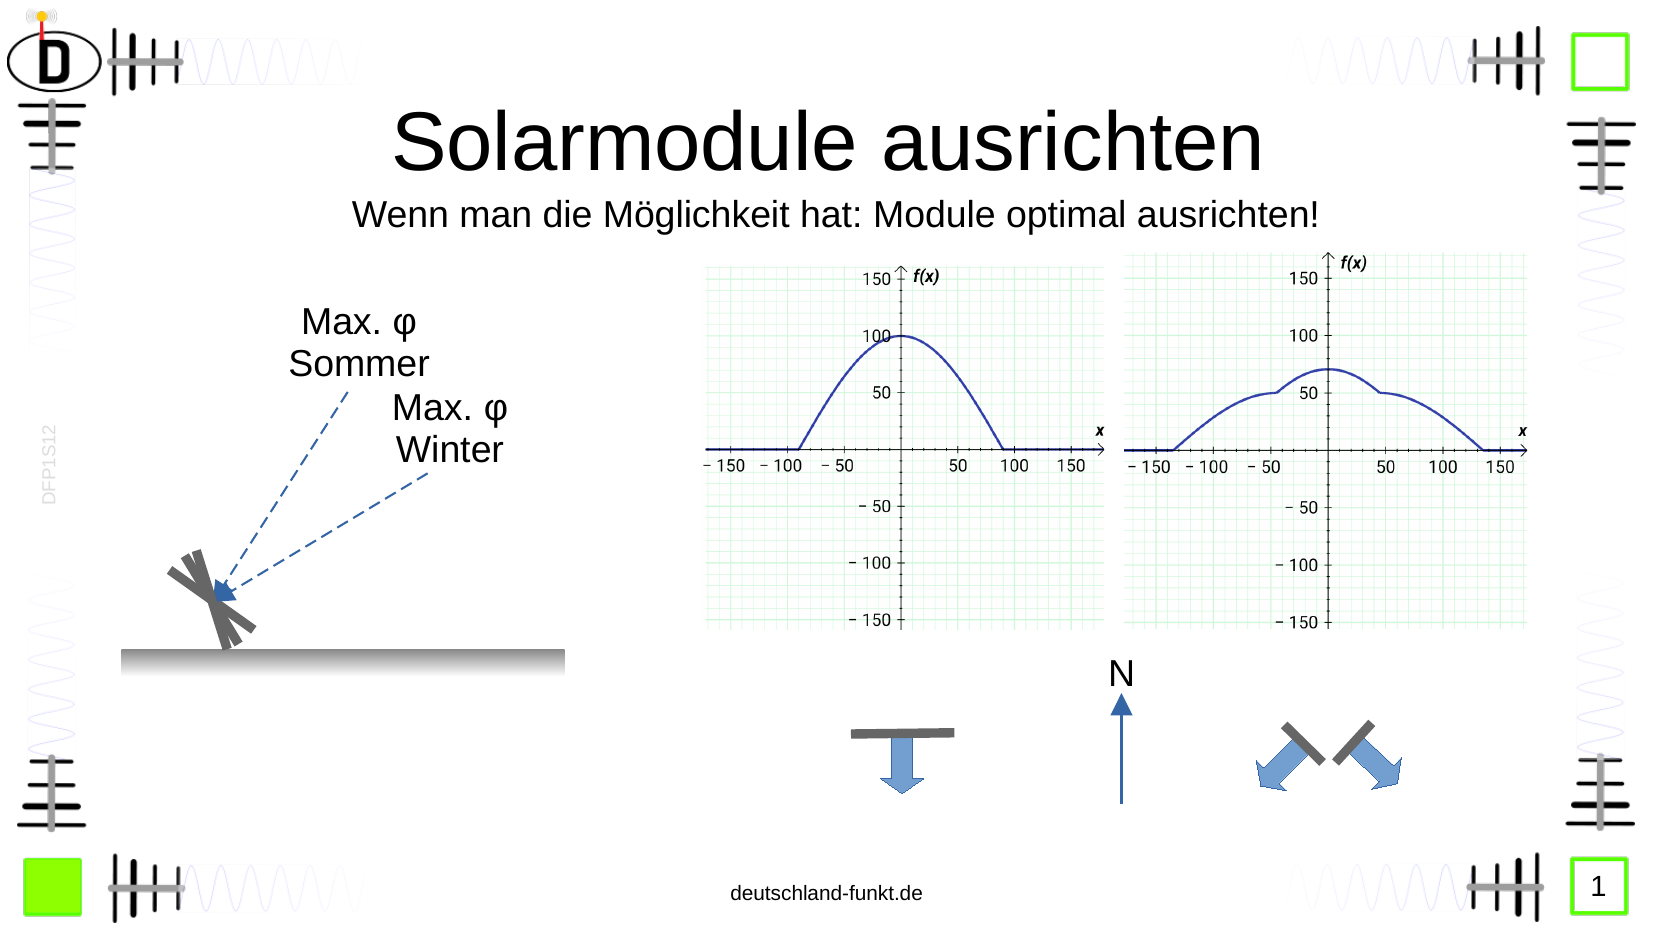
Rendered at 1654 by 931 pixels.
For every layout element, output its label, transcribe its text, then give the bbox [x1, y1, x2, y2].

text_box Max. φ Sommer [266, 293, 452, 392]
text_box [1256, 740, 1308, 791]
picture [184, 573, 193, 580]
title Solarmodule ausrichten [87, 90, 1570, 193]
text_box [880, 738, 924, 794]
picture [1124, 26, 1636, 922]
text_box [121, 649, 565, 677]
picture [209, 573, 367, 649]
text_box [25, 859, 80, 913]
text_box N [1092, 645, 1151, 703]
text_box Max. φ Winter [357, 379, 543, 479]
text_box Wenn man die Möglichkeit hat: Module optimal ausrichten! [337, 185, 1344, 243]
picture [17, 573, 367, 923]
picture [1285, 734, 1291, 745]
picture [700, 263, 1107, 630]
text_box [1350, 738, 1402, 790]
picture [7, 8, 362, 353]
text_box DFP1S12 [31, 398, 67, 532]
